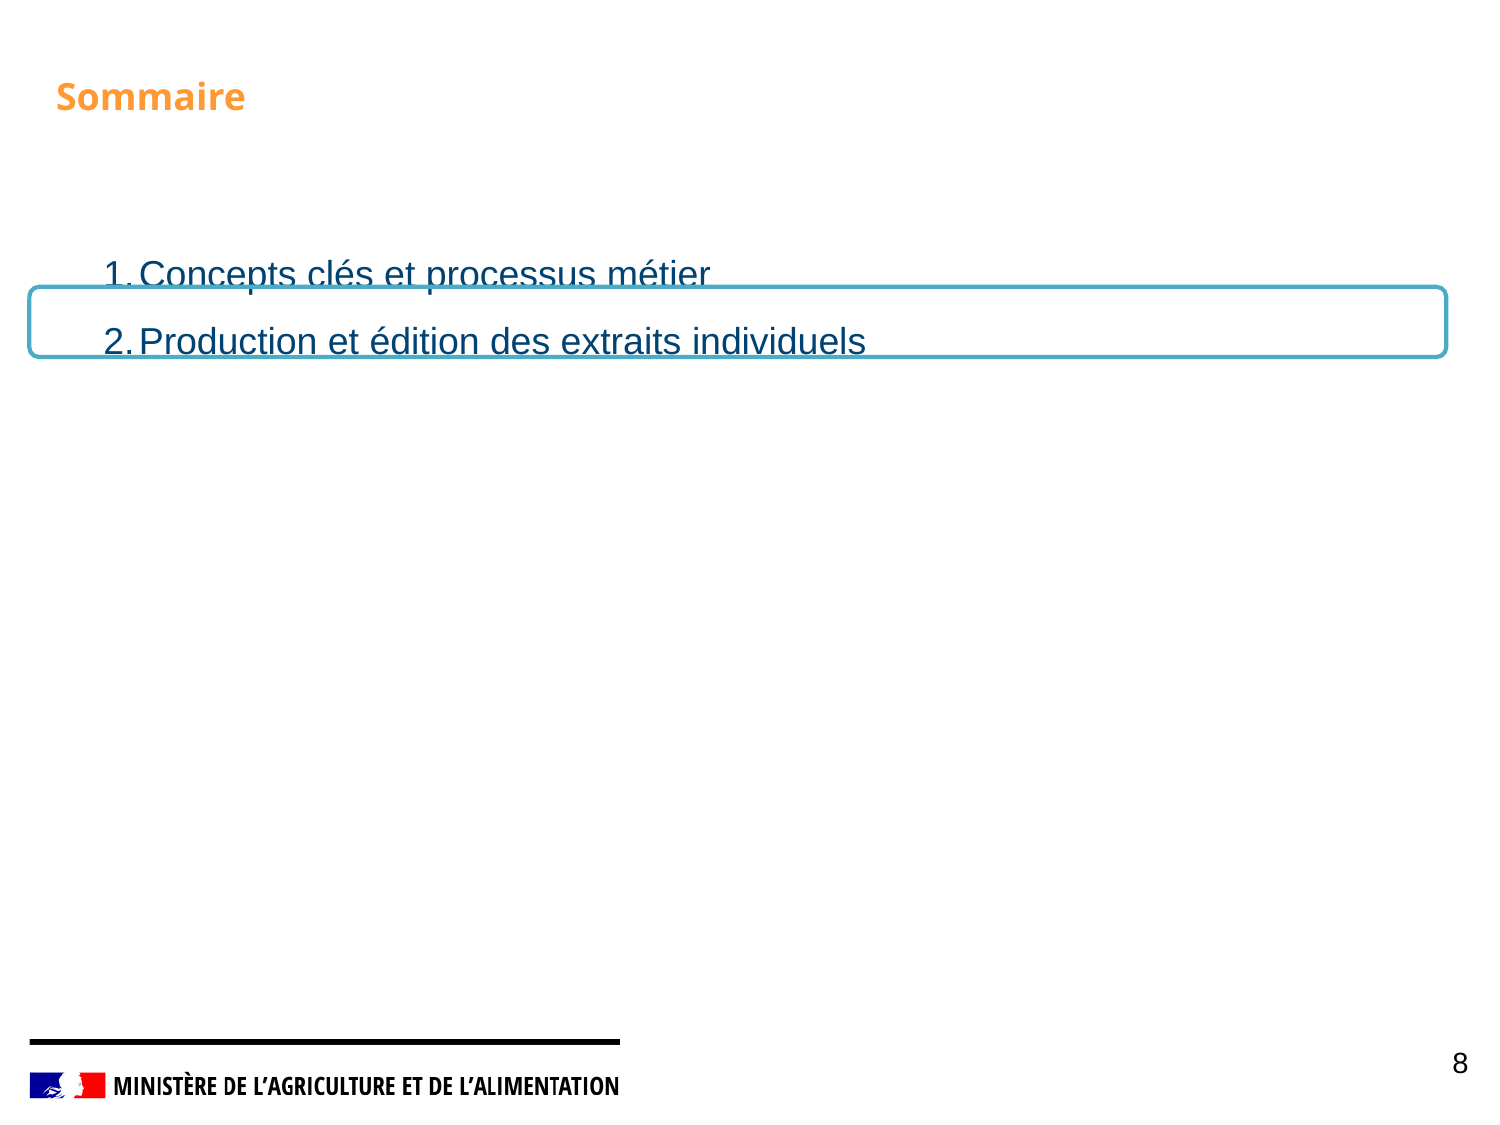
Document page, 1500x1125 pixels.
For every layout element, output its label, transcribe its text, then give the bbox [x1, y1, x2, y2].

text_box Sommaire [41, 42, 1458, 149]
picture [29, 1039, 620, 1099]
text_box Concepts clés et processus métier Production et édition des extraits individuels [88, 289, 1444, 354]
text_box Concepts clés et processus métier Production et édition des extraits individuels [88, 219, 1458, 456]
